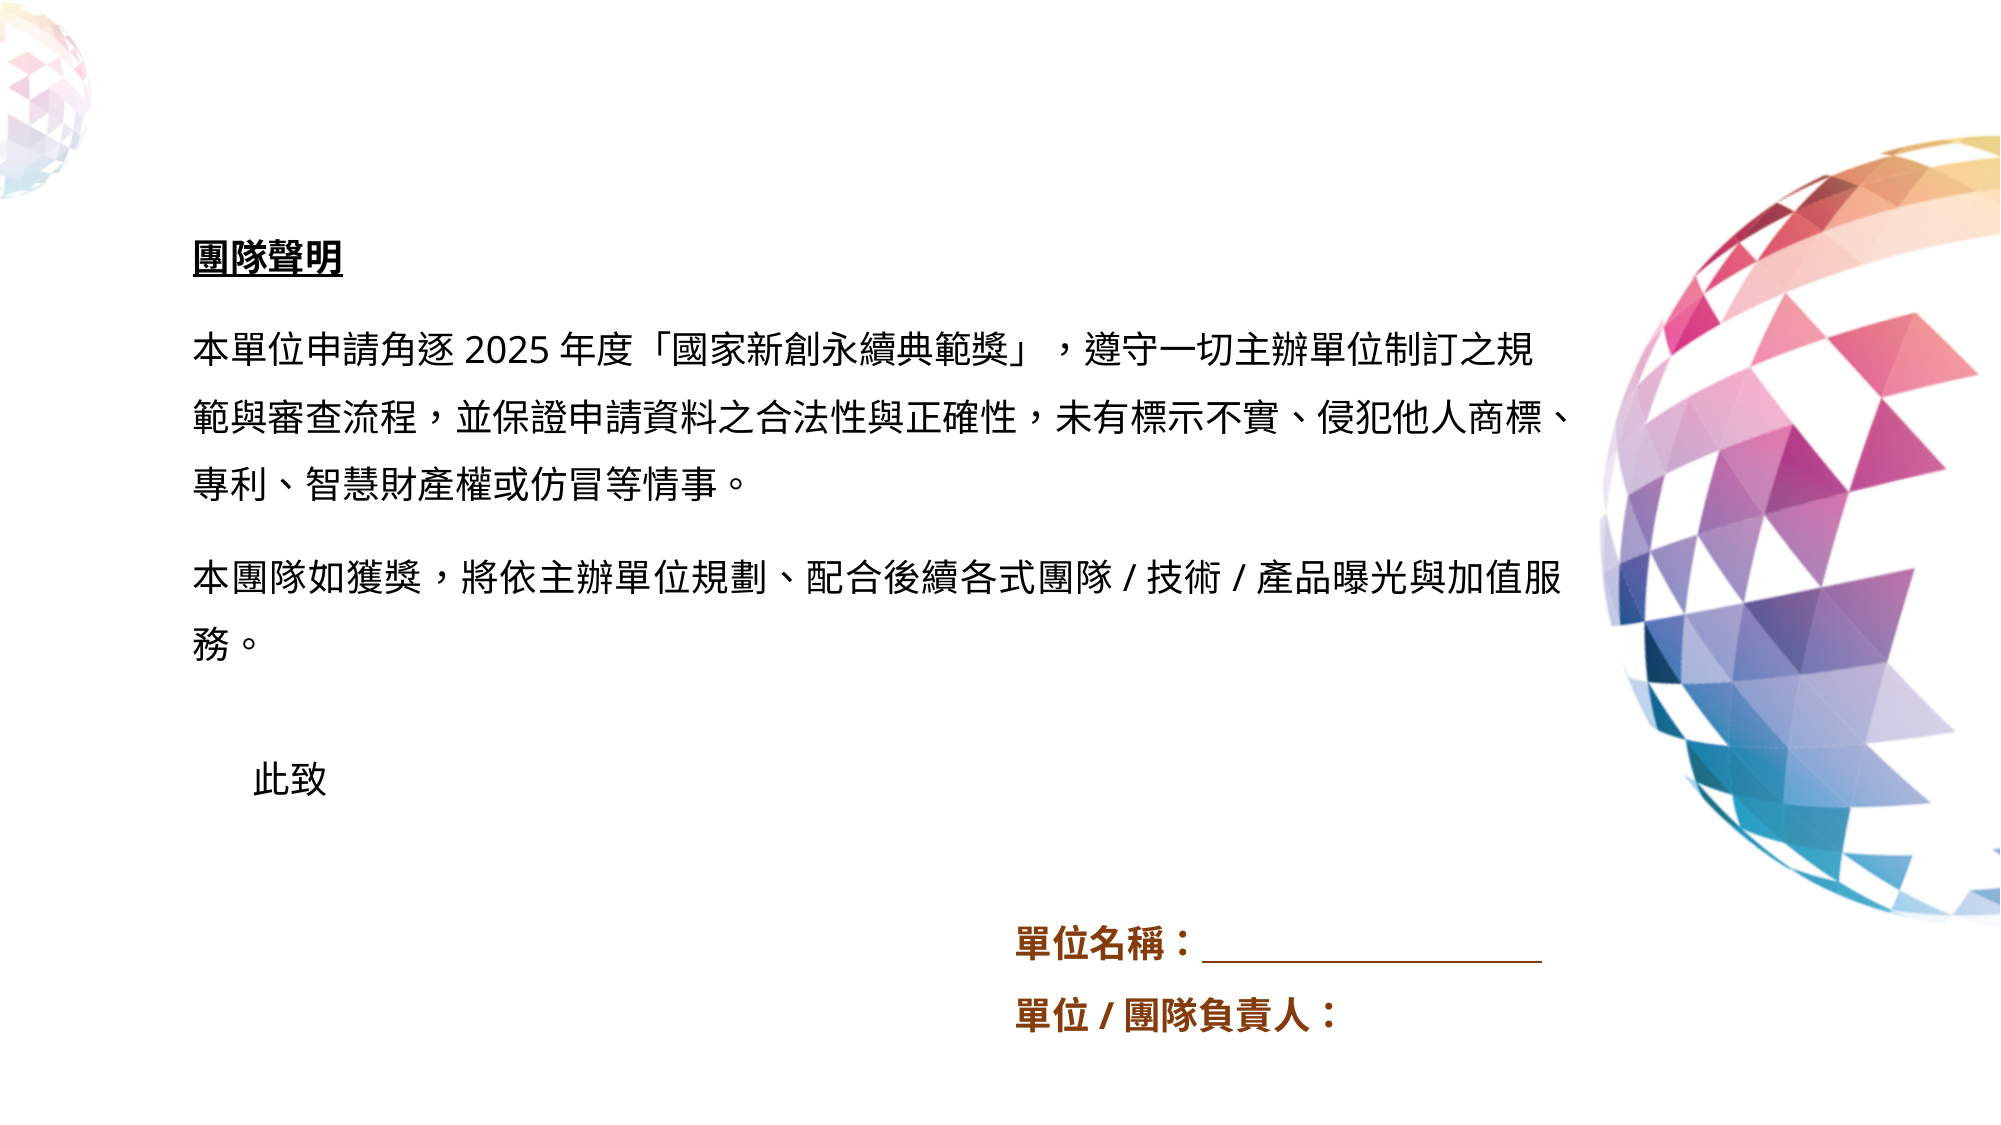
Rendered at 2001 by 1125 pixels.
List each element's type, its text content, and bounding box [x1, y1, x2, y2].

text_box 單位名稱： 單位/團隊負責人： [999, 885, 2000, 1047]
picture [0, 0, 2000, 1125]
text_box 團隊聲明 本單位申請角逐2025年度「國家新創永續典範獎」，遵守一切主辦單位制訂之規範與審查流程，並保證申請資料之合法性與正確性，未有標示不實、侵犯他人商標、專利、智慧財產權或仿冒等情事。 本團隊如獲獎，將依主辦單位規劃、配合後續各式團隊/技術/產品曝光與加值服務。 此致 [177, 203, 1577, 809]
